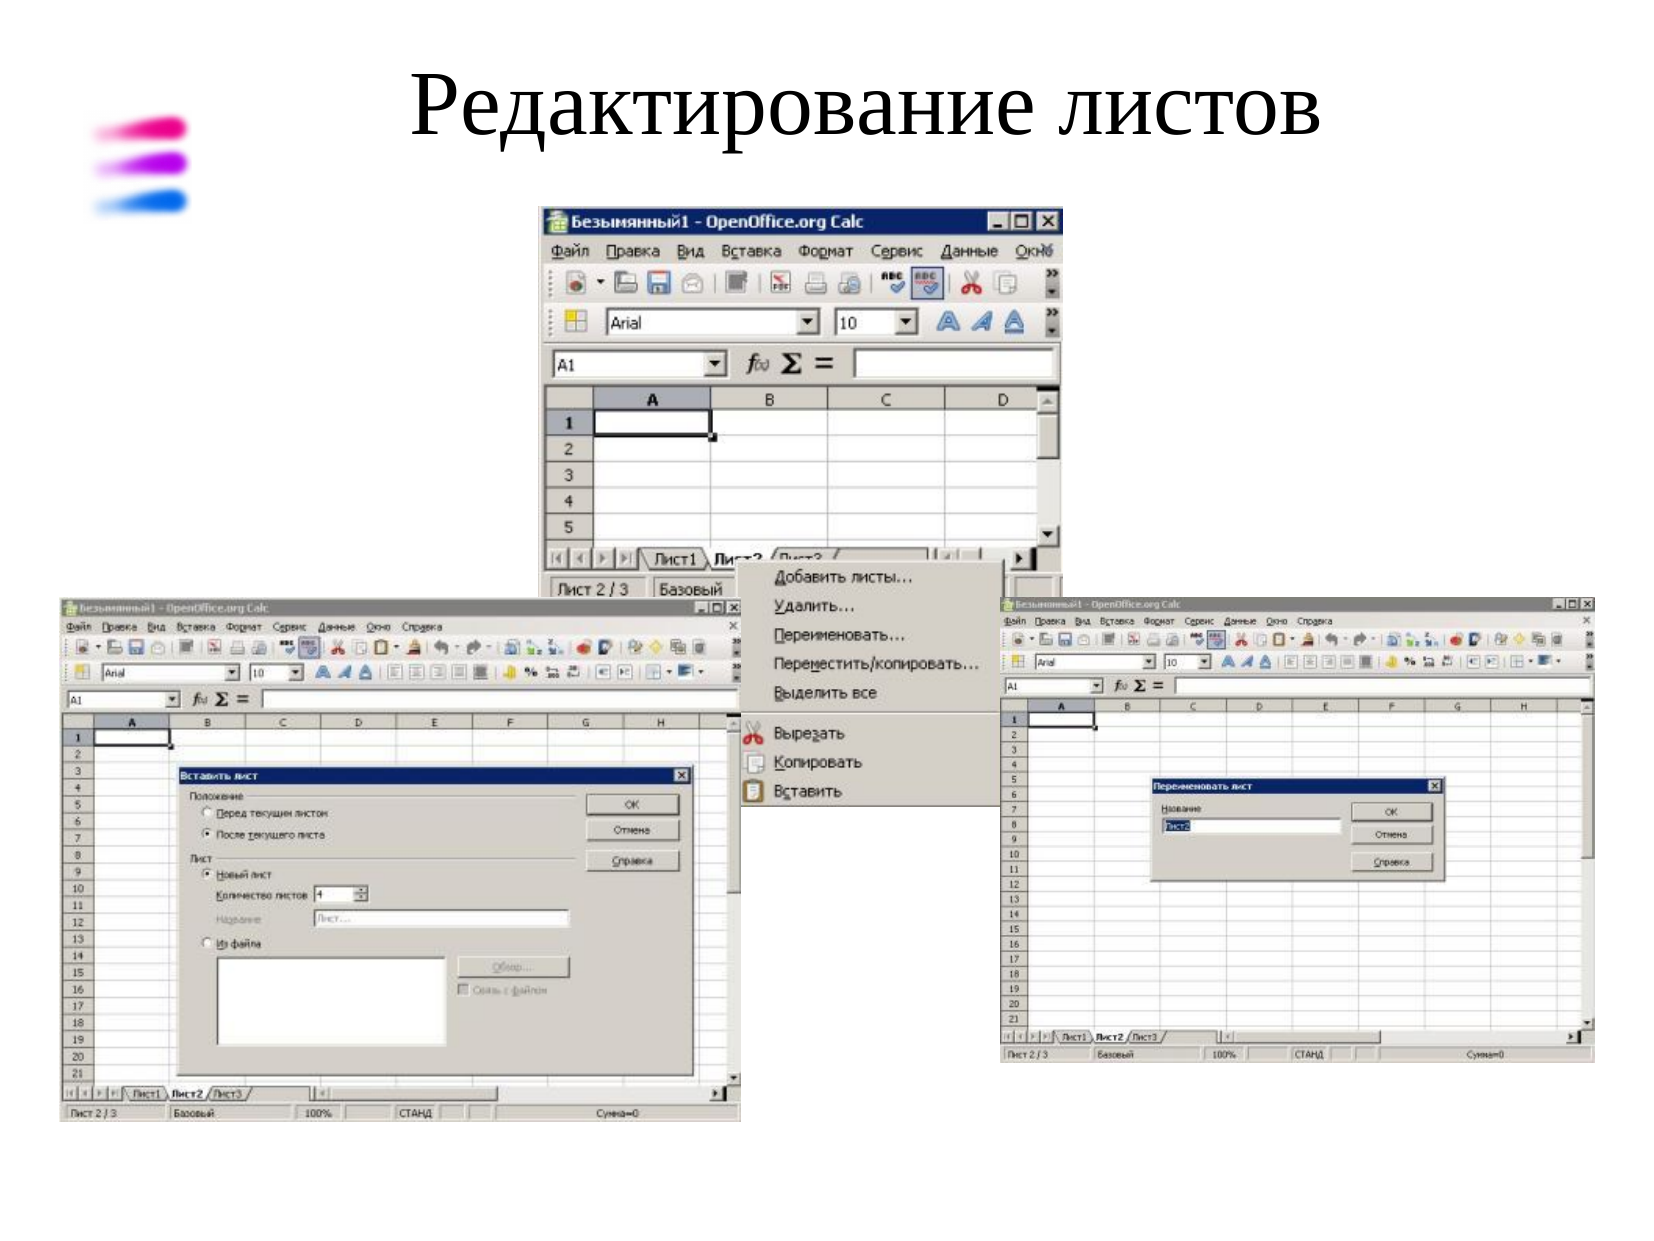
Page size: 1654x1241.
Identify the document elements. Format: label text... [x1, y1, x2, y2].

picture [83, 110, 192, 224]
picture [59, 206, 1595, 1123]
title Редактирование листов [206, 0, 1528, 208]
